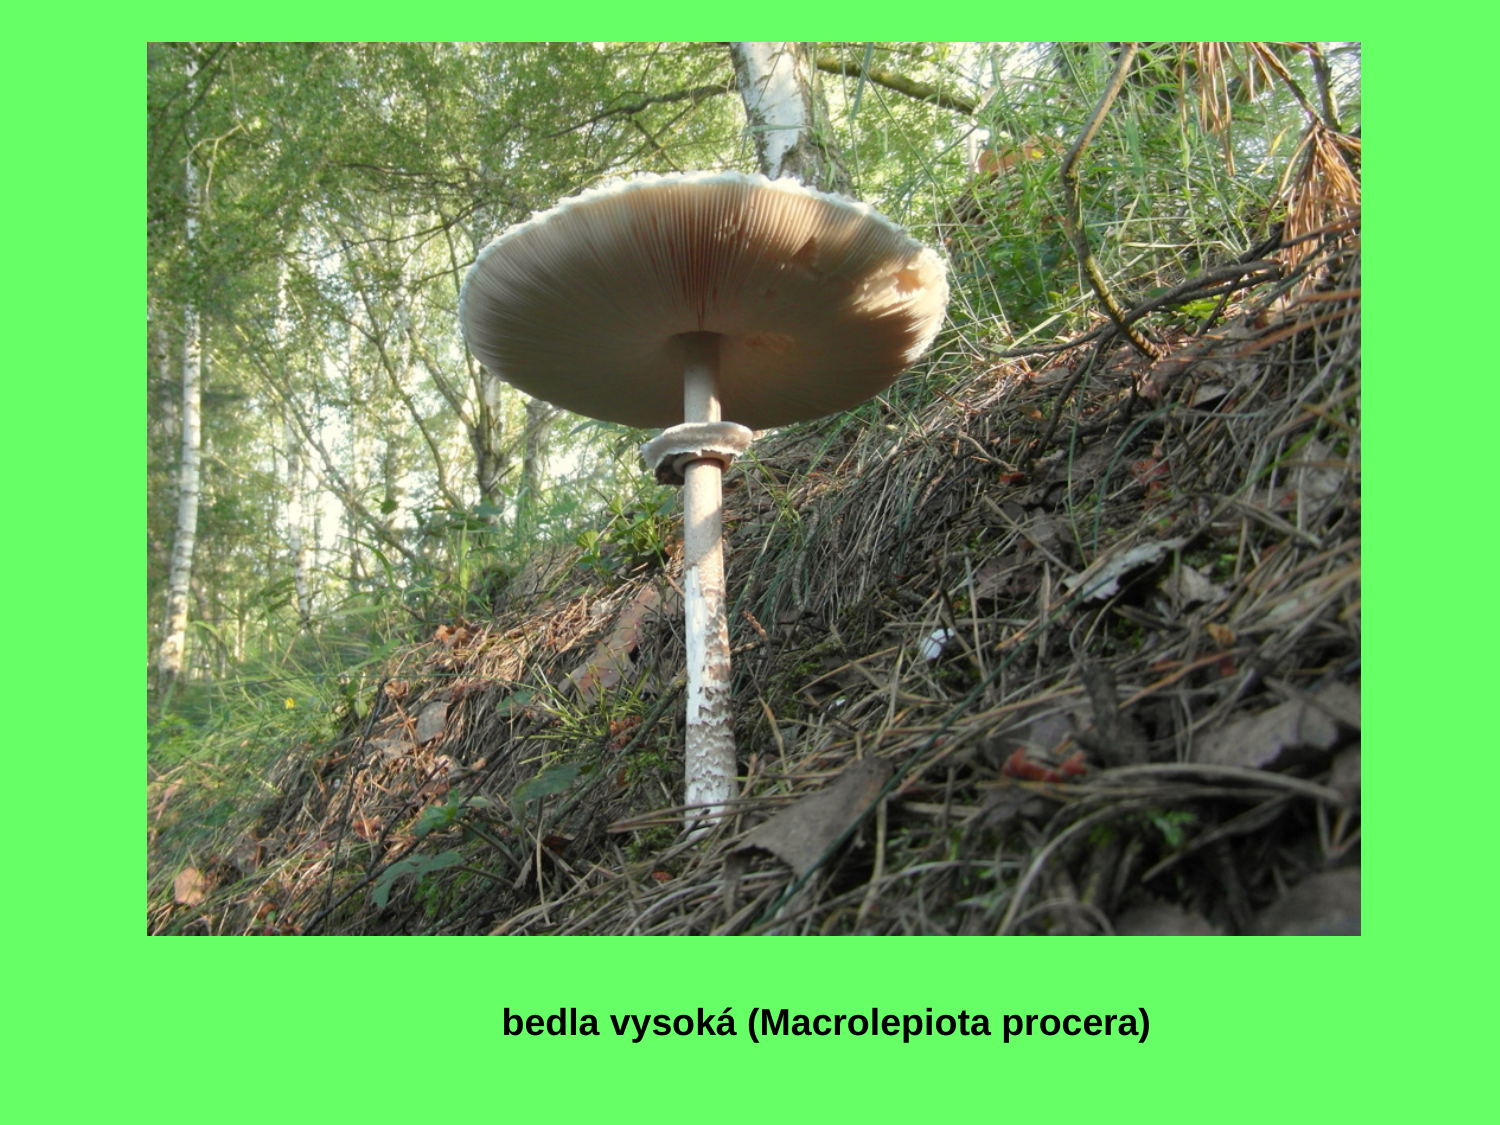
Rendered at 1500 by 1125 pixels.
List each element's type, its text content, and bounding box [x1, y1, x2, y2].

text_box bedla vysoká (Macrolepiota procera) [486, 990, 1167, 1052]
picture [147, 42, 1361, 936]
